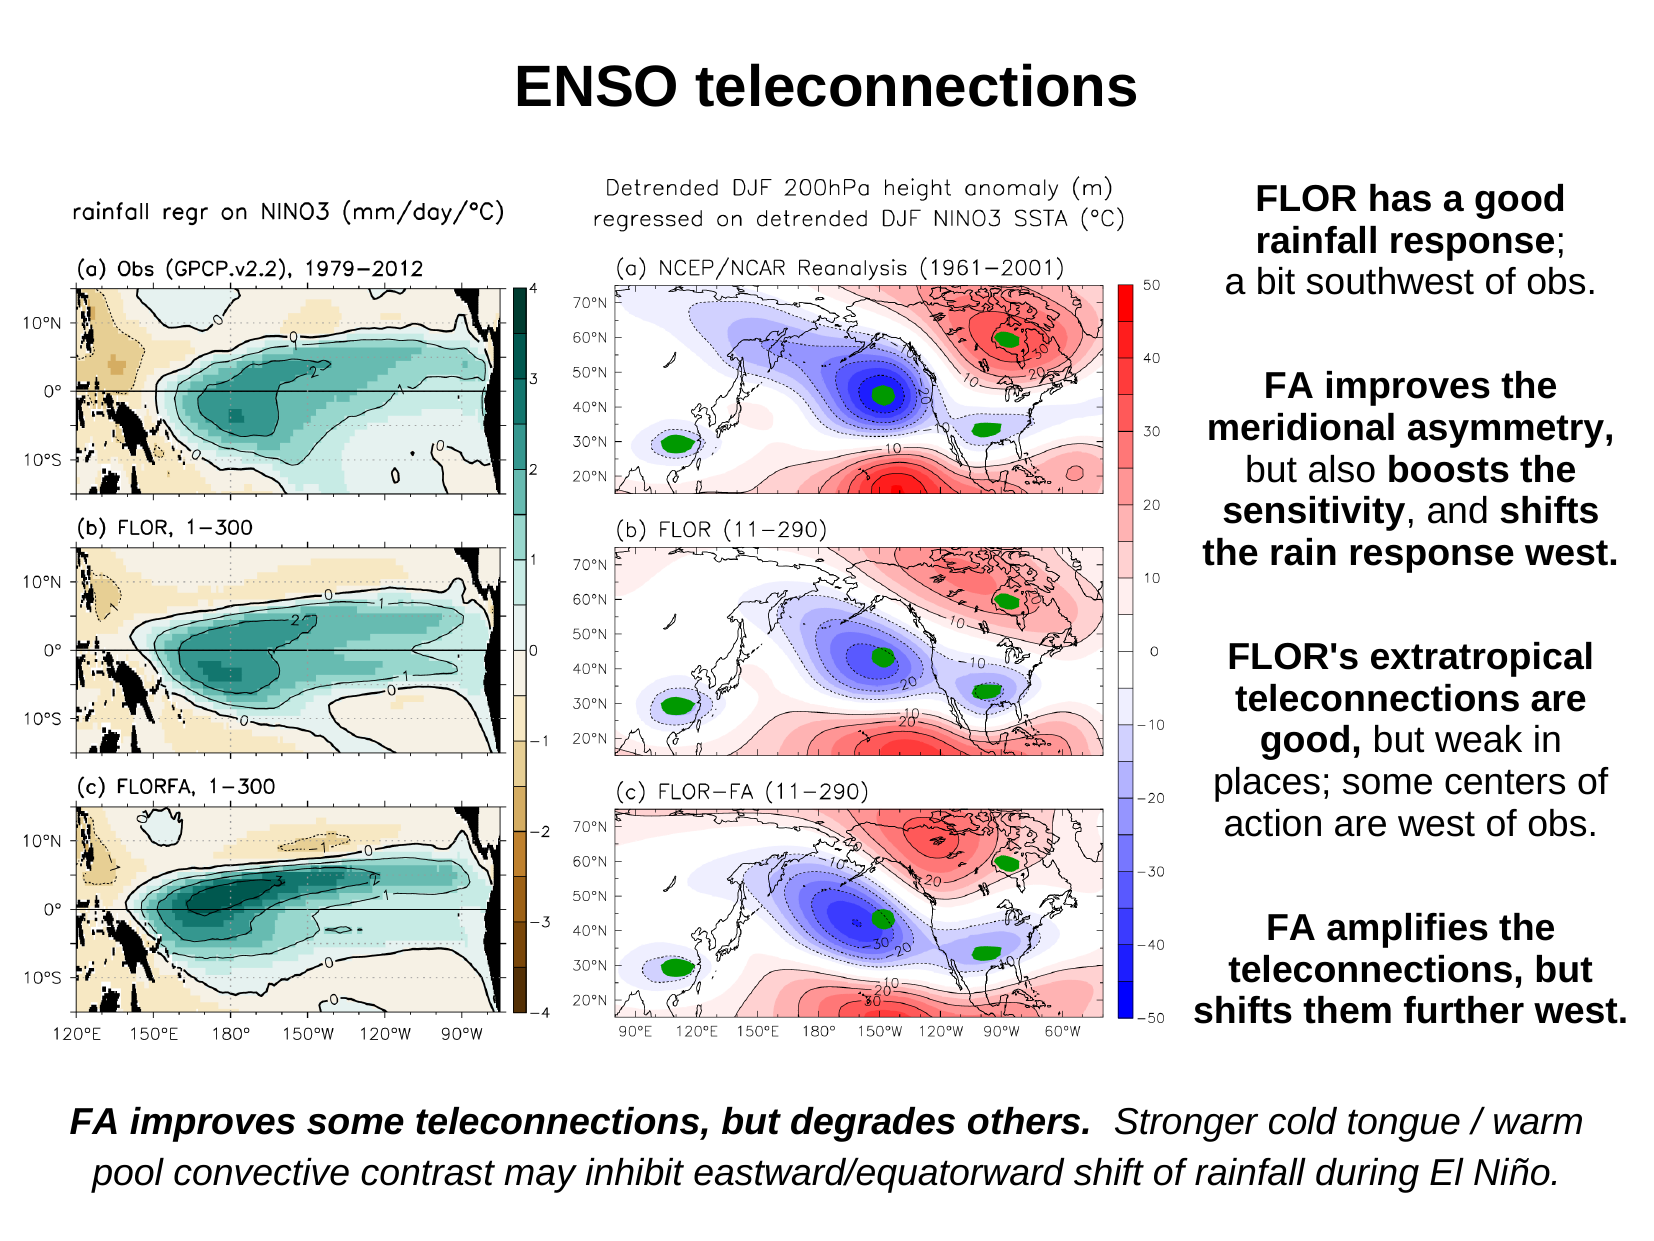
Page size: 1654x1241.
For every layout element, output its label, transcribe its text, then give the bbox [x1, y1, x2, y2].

text_box FA improves the meridional asymmetry, but also boosts the sensitivity, and shifts the rain response west. [1176, 358, 1645, 581]
text_box FA amplifies the teleconnections, but shifts them further west. [1176, 900, 1645, 1040]
text_box FA improves some teleconnections, but degrades others. Stronger cold tongue / warm pool convective contrast may inhibit eastward/equatorward shift of rainfall during El Niño. [39, 1089, 1615, 1194]
text_box FLOR has a good rainfall response; a bit southwest of obs. [1182, 171, 1640, 311]
picture [1, 171, 1177, 1056]
text_box FLOR's extratropical teleconnections are good, but weak in places; some centers of action are west of obs. [1182, 629, 1640, 852]
text_box ENSO teleconnections [39, 38, 1615, 119]
